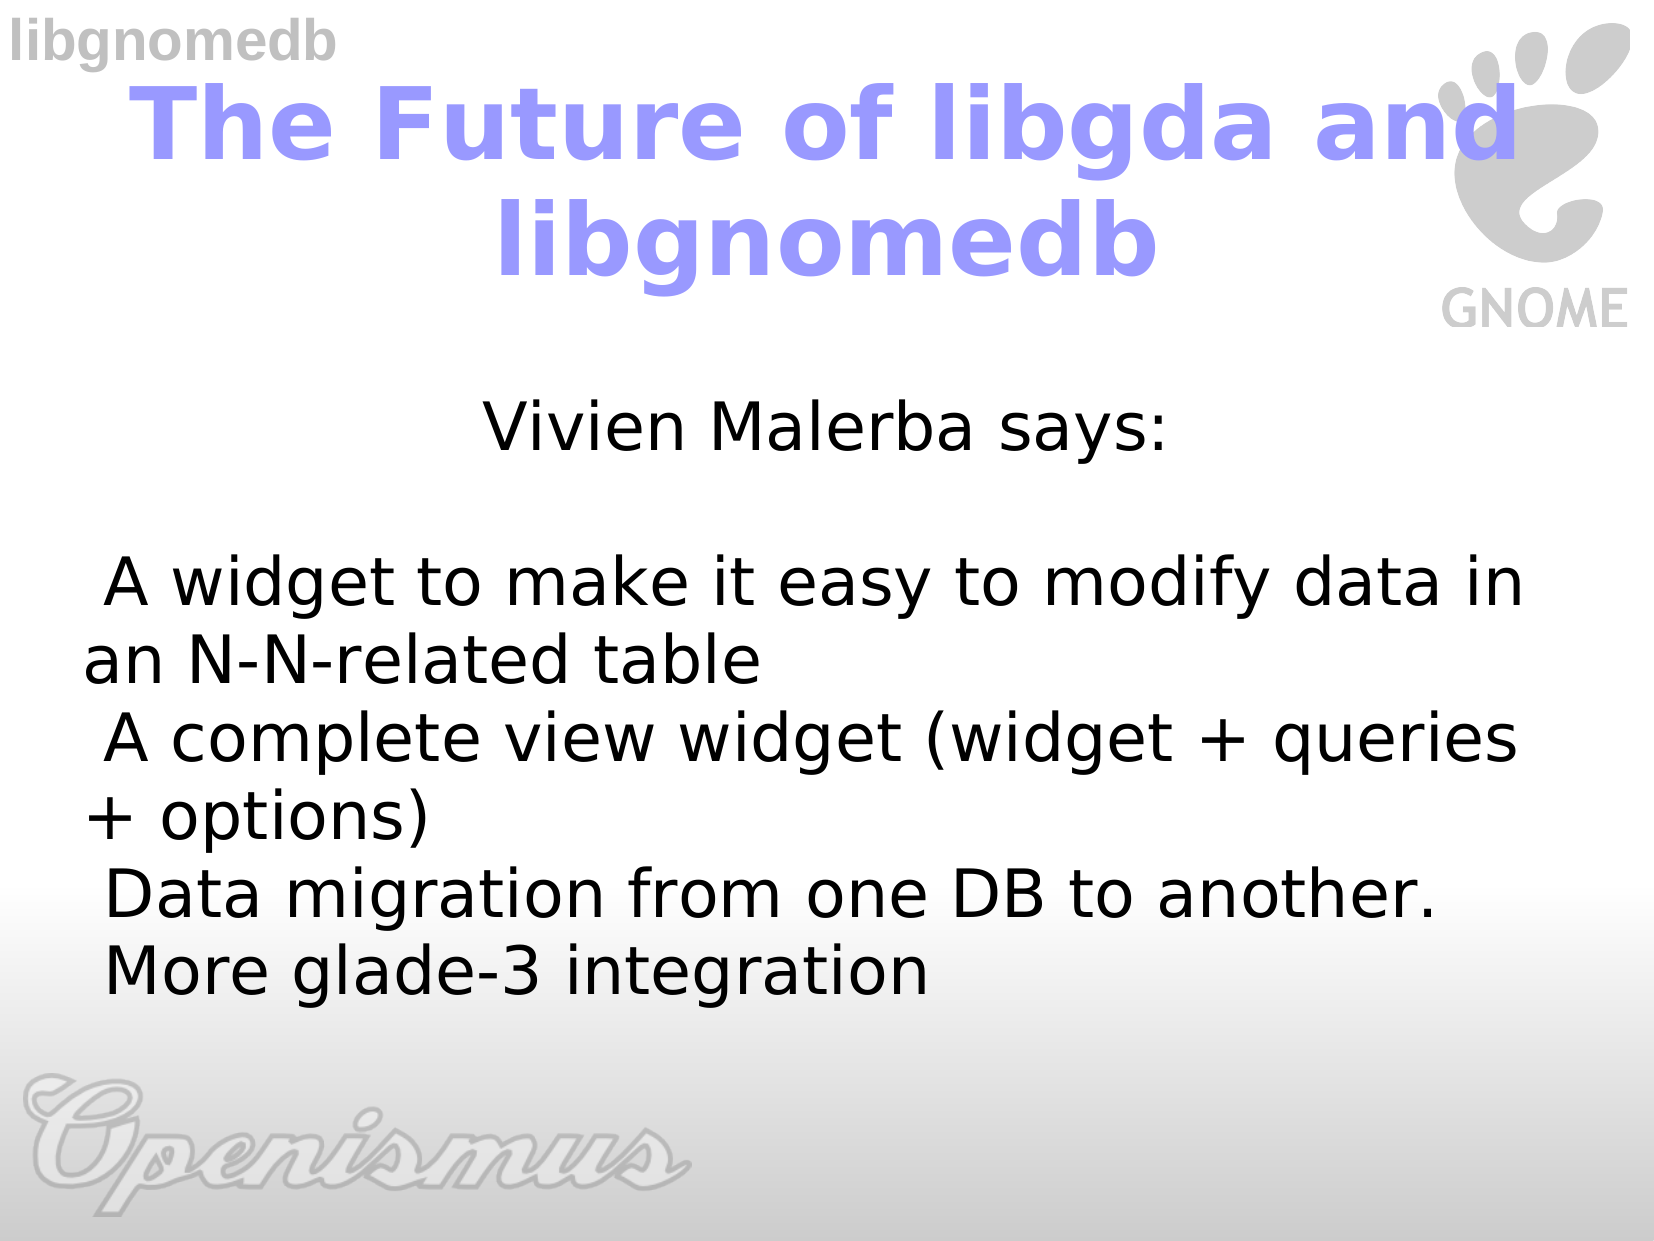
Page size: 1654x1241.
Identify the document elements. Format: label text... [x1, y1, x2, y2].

subtitle Vivien Malerba says: A widget to make it easy to modify data in an N-N-related table A complete view widget (widget + queries + options) Data migration from one DB to another. More glade-3 integration [82, 297, 1571, 1102]
title The Future of libgda and libgnomedb [82, 66, 1571, 297]
picture [23, 1073, 692, 1217]
picture [1438, 23, 1630, 327]
